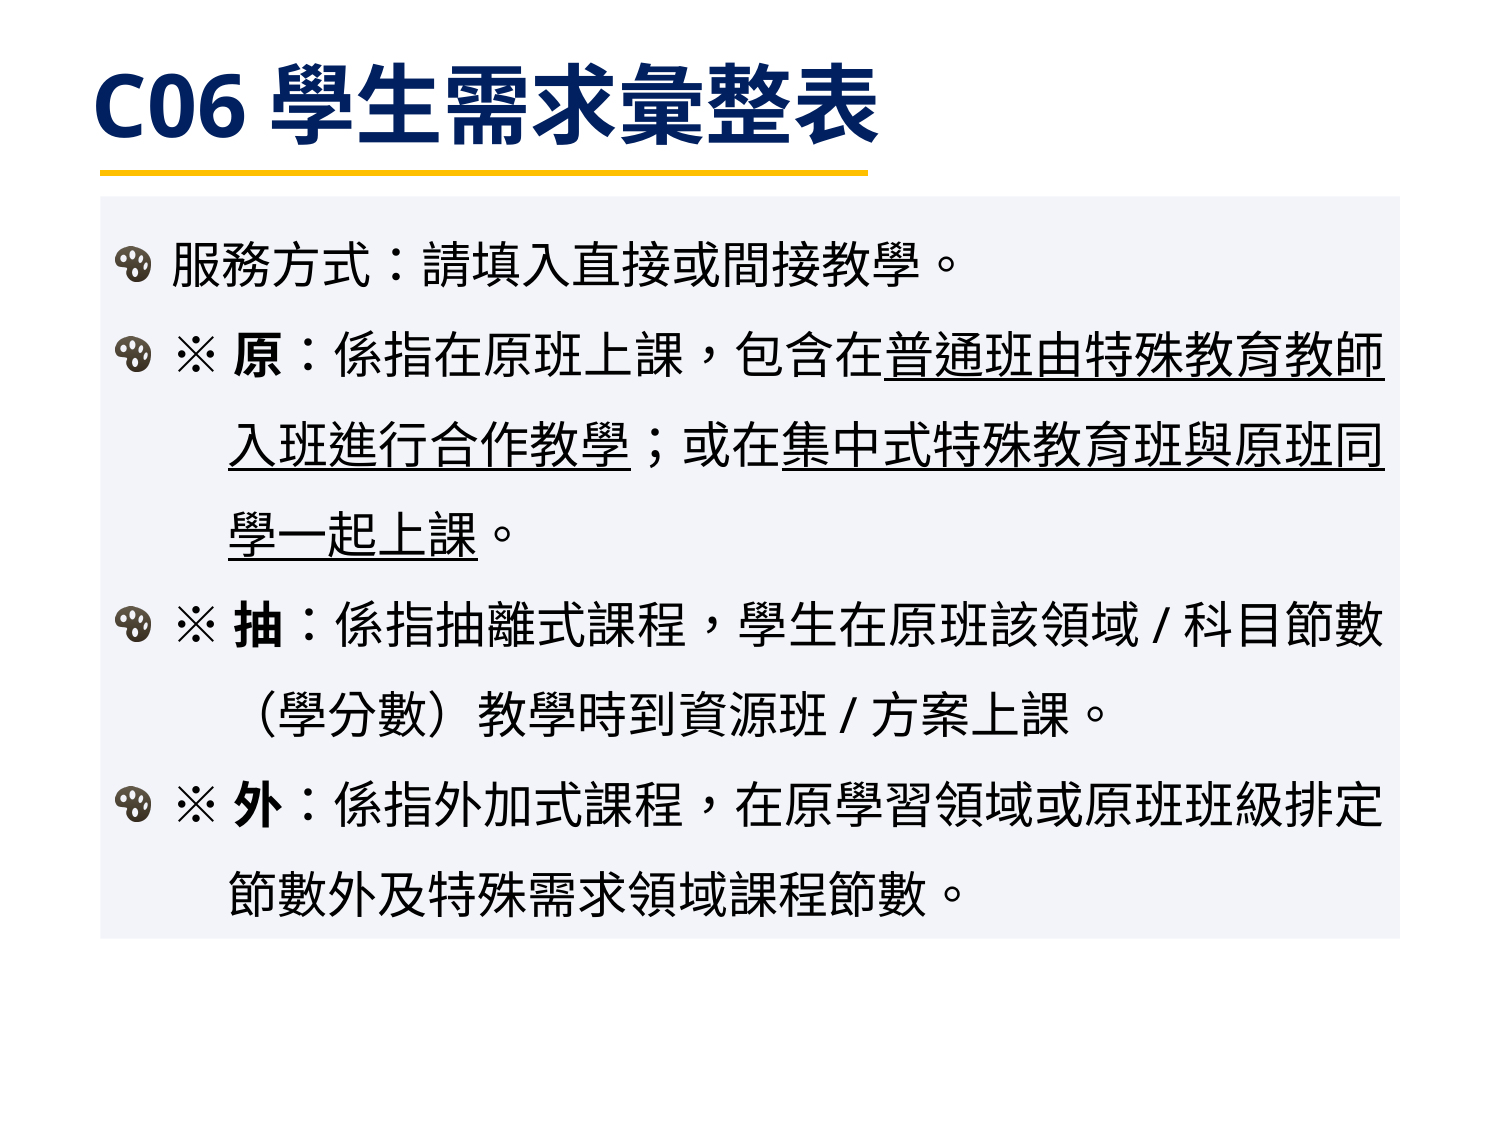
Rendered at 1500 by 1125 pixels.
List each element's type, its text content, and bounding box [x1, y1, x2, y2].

text_box 服務方式：請填入直接或間接教學。 ※原：係指在原班上課，包含在普通班由特殊教育教師入班進行合作教學；或在集中式特殊教育班與原班同學一起上課。 ※抽：係指抽離式課程，學生在原班該領域/科目節數（學分數）教學時到資源班/方案上課。 ※外：係指外加式課程，在原學習領域或原班班級排定節數外及特殊需求領域課程節數。 [100, 196, 1400, 939]
text_box C06學生需求彙整表 [76, 42, 890, 164]
